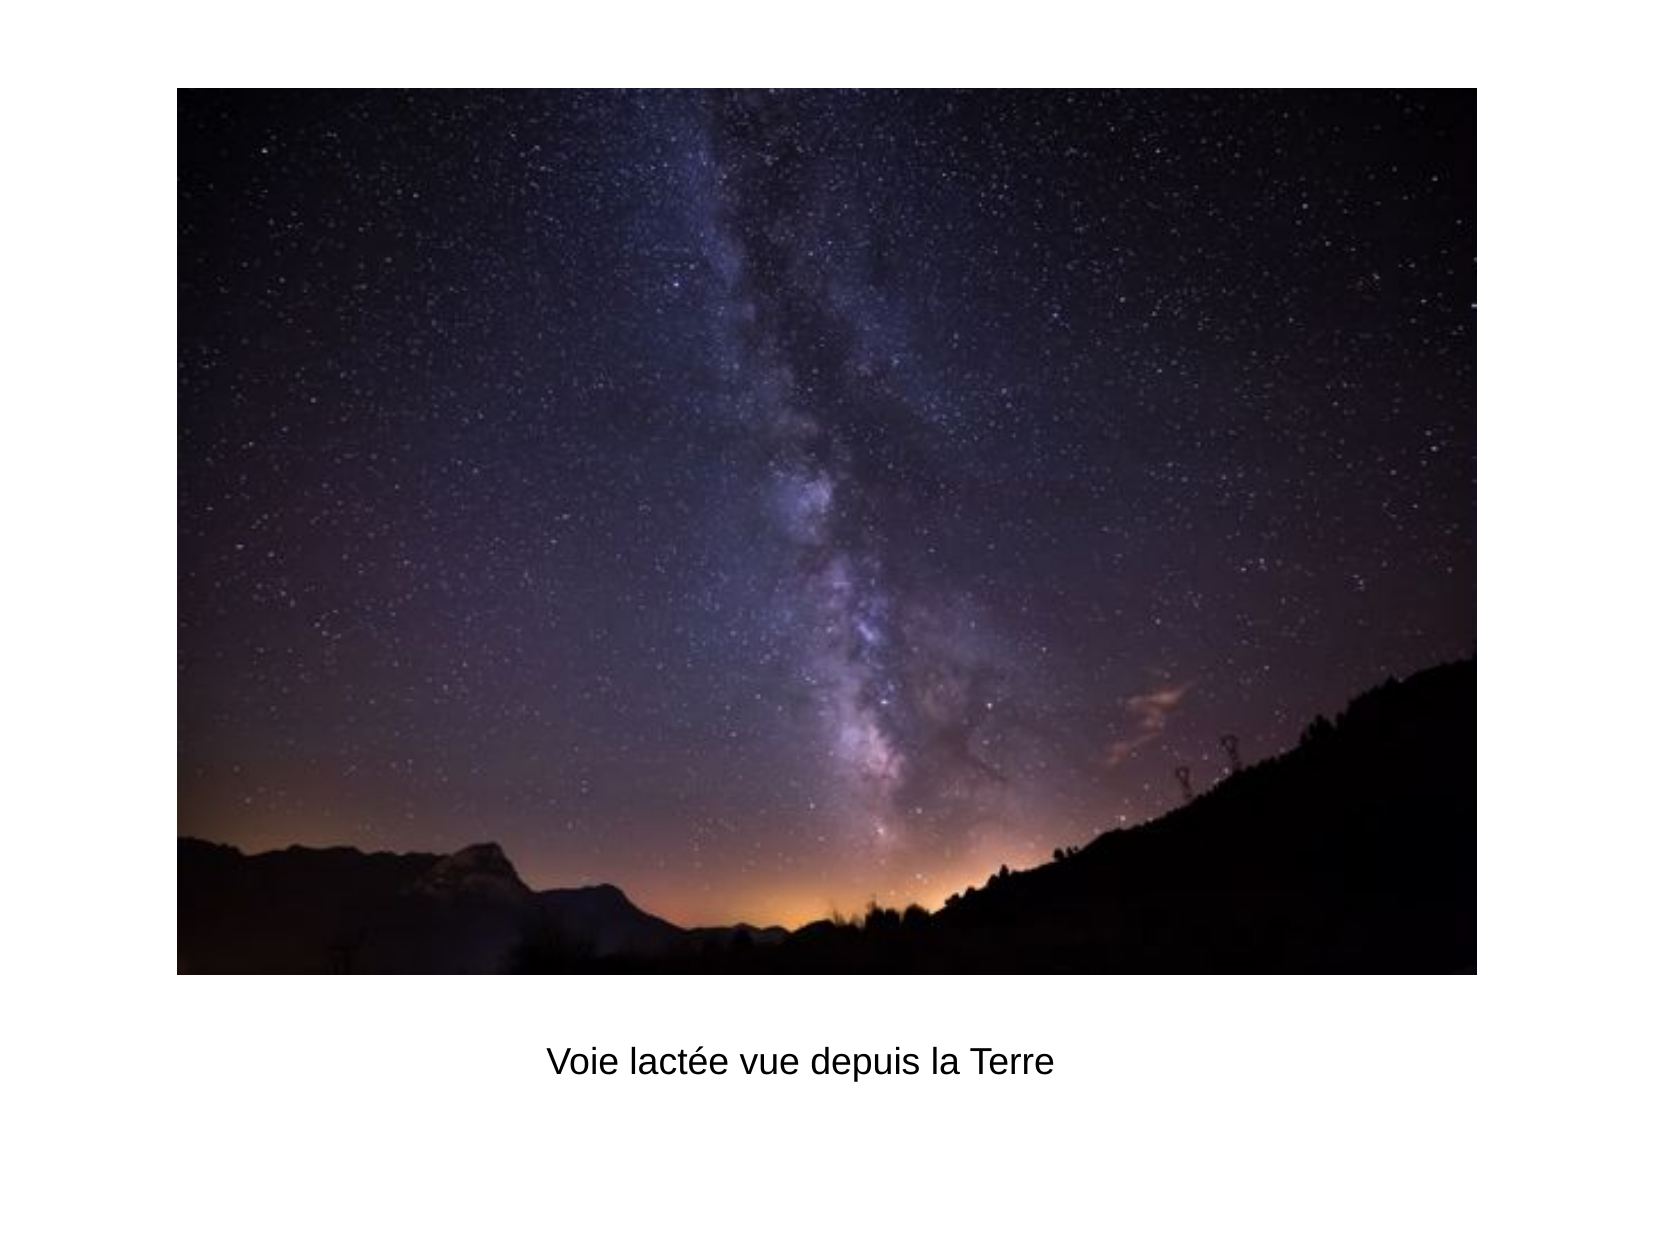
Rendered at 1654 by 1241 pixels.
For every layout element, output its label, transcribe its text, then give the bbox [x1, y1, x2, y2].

picture [177, 88, 1477, 975]
text_box Voie lactée vue depuis la Terre [531, 1033, 1071, 1091]
